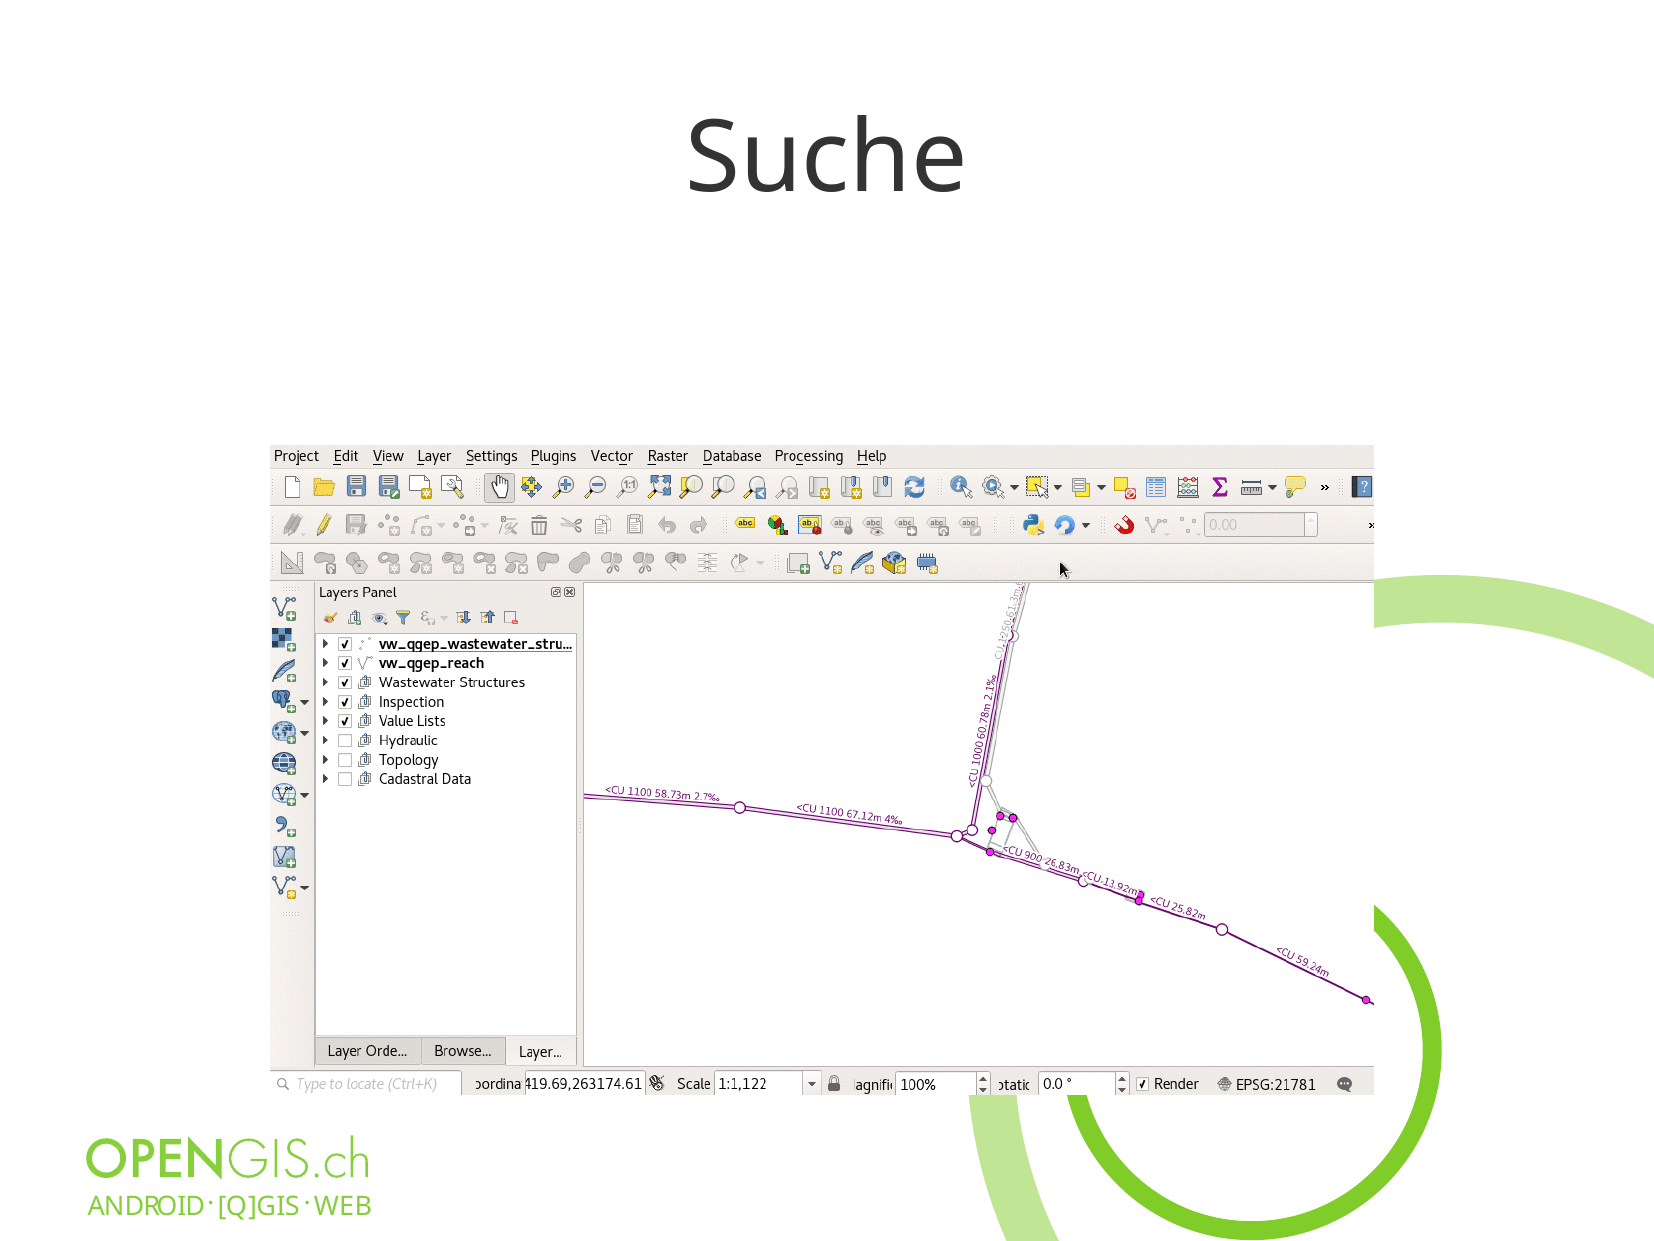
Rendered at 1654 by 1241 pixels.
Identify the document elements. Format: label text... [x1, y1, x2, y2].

picture [270, 445, 1374, 1096]
title Suche [82, 49, 1571, 257]
